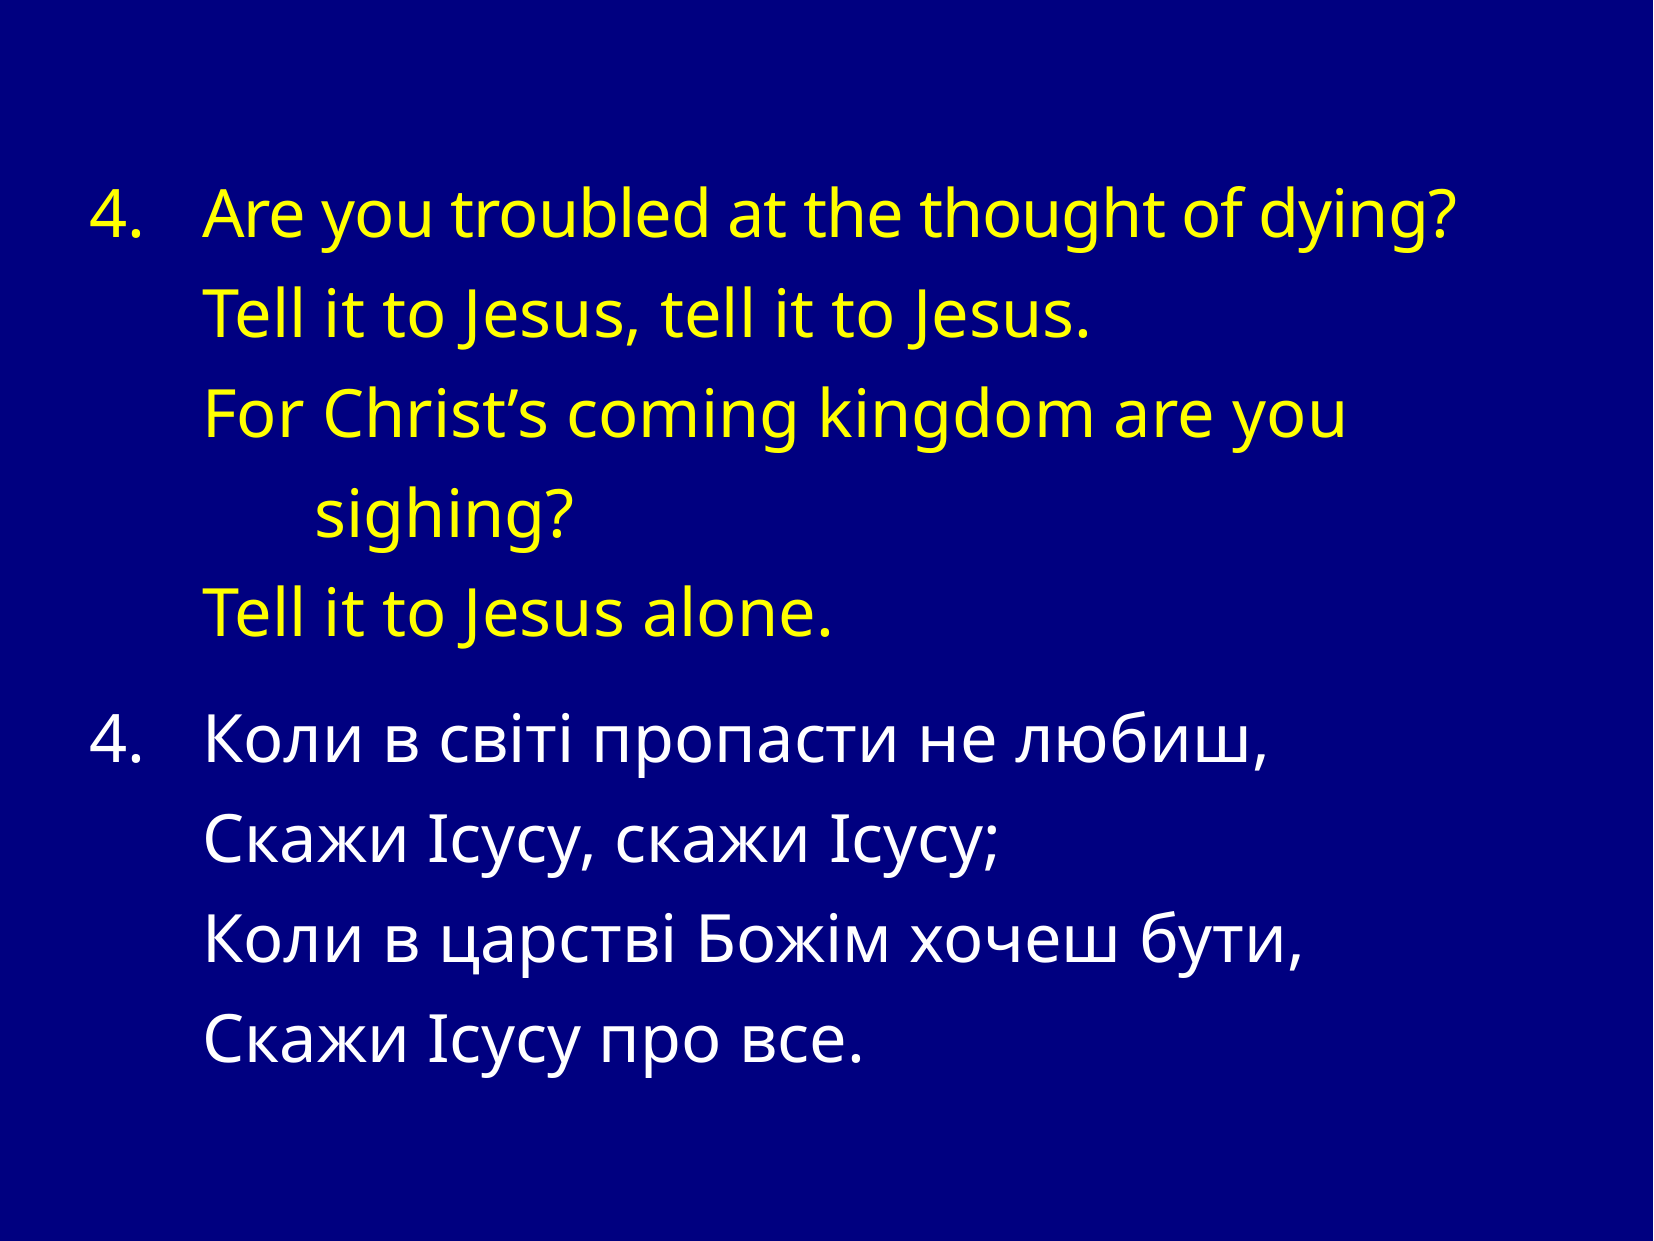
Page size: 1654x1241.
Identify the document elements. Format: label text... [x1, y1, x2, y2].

text_box 4. Are you troubled at the thought of dying? Tell it to Jesus, tell it to Jesus. For Christ’s coming kingdom are you sighing? Tell it to Jesus alone. [75, 150, 1651, 638]
text_box 4. Коли в світі пропасти не любиш, Скажи Ісусу, скажи Ісусу; Коли в царстві Божім хочеш бути, Скажи Ісусу про все. [75, 675, 1576, 1163]
